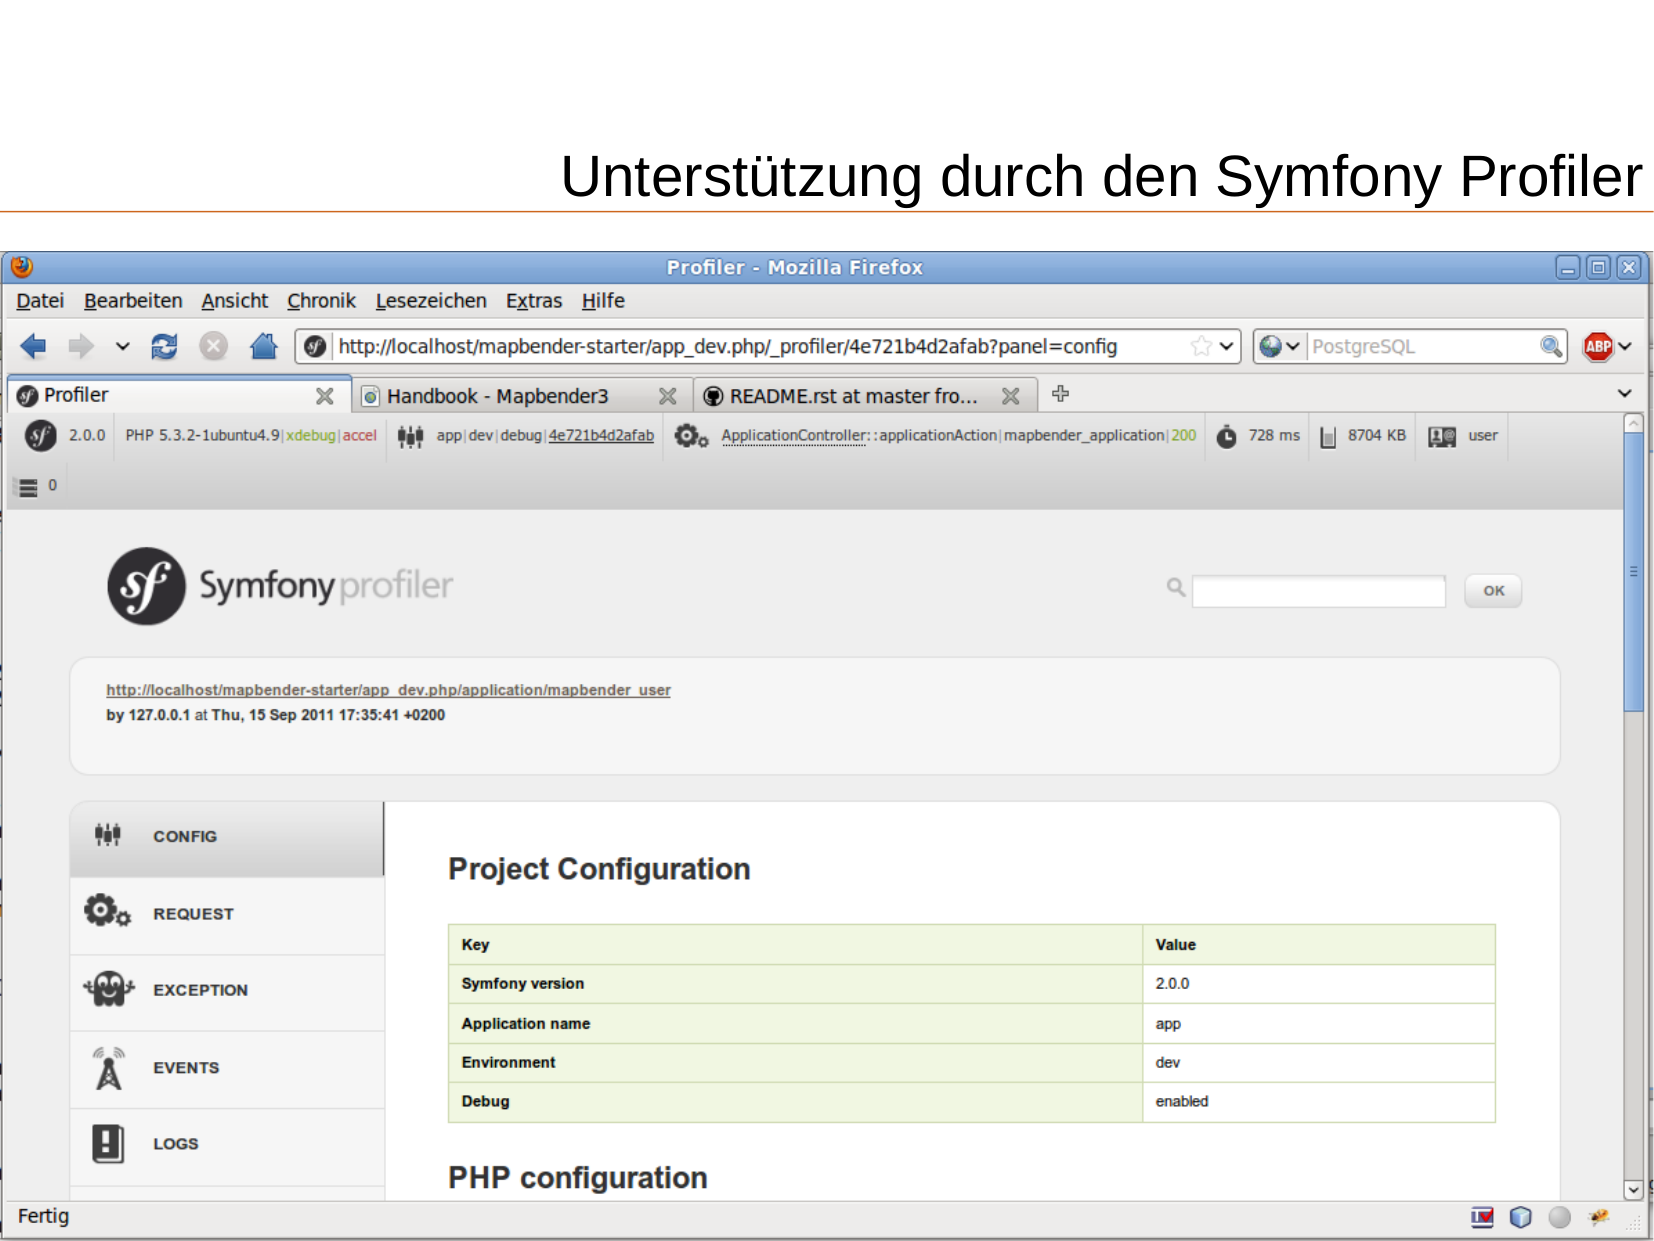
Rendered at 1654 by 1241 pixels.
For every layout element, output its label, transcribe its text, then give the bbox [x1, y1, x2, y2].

title Unterstützung durch den Symfony Profiler [286, 129, 1645, 224]
picture [0, 251, 1654, 1241]
